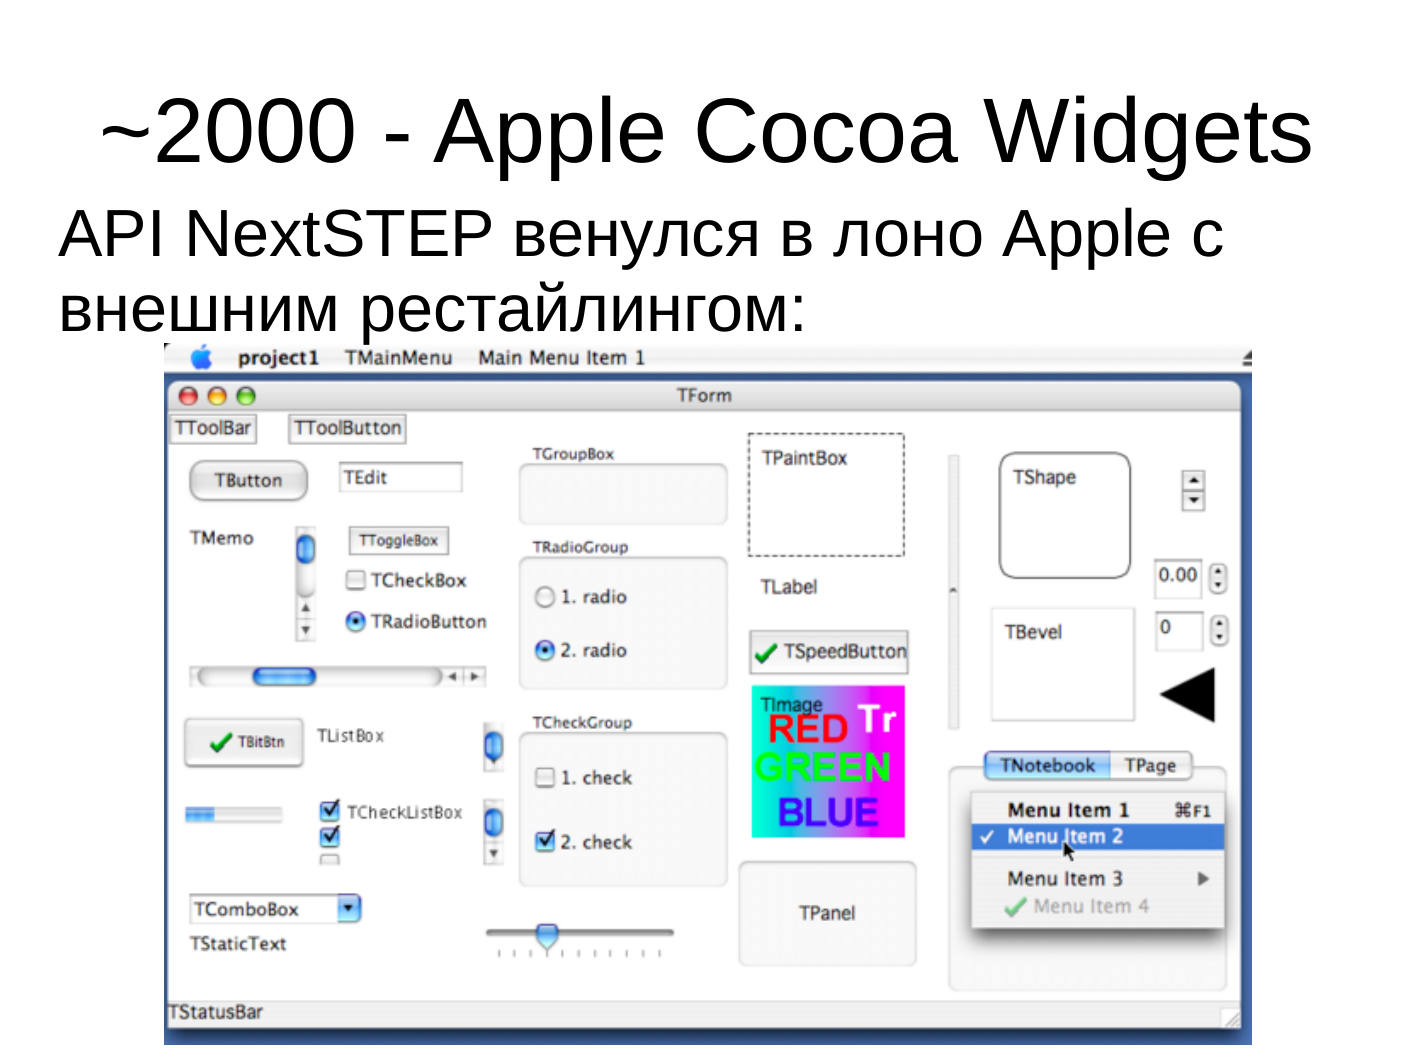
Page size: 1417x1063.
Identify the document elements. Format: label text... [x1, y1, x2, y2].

subtitle API NextSTEP венулся в лоно Apple с внешним рестайлингом: [58, 196, 1334, 346]
title ~2000 - Apple Cocoa Widgets [70, 42, 1346, 220]
picture [164, 346, 1252, 1045]
